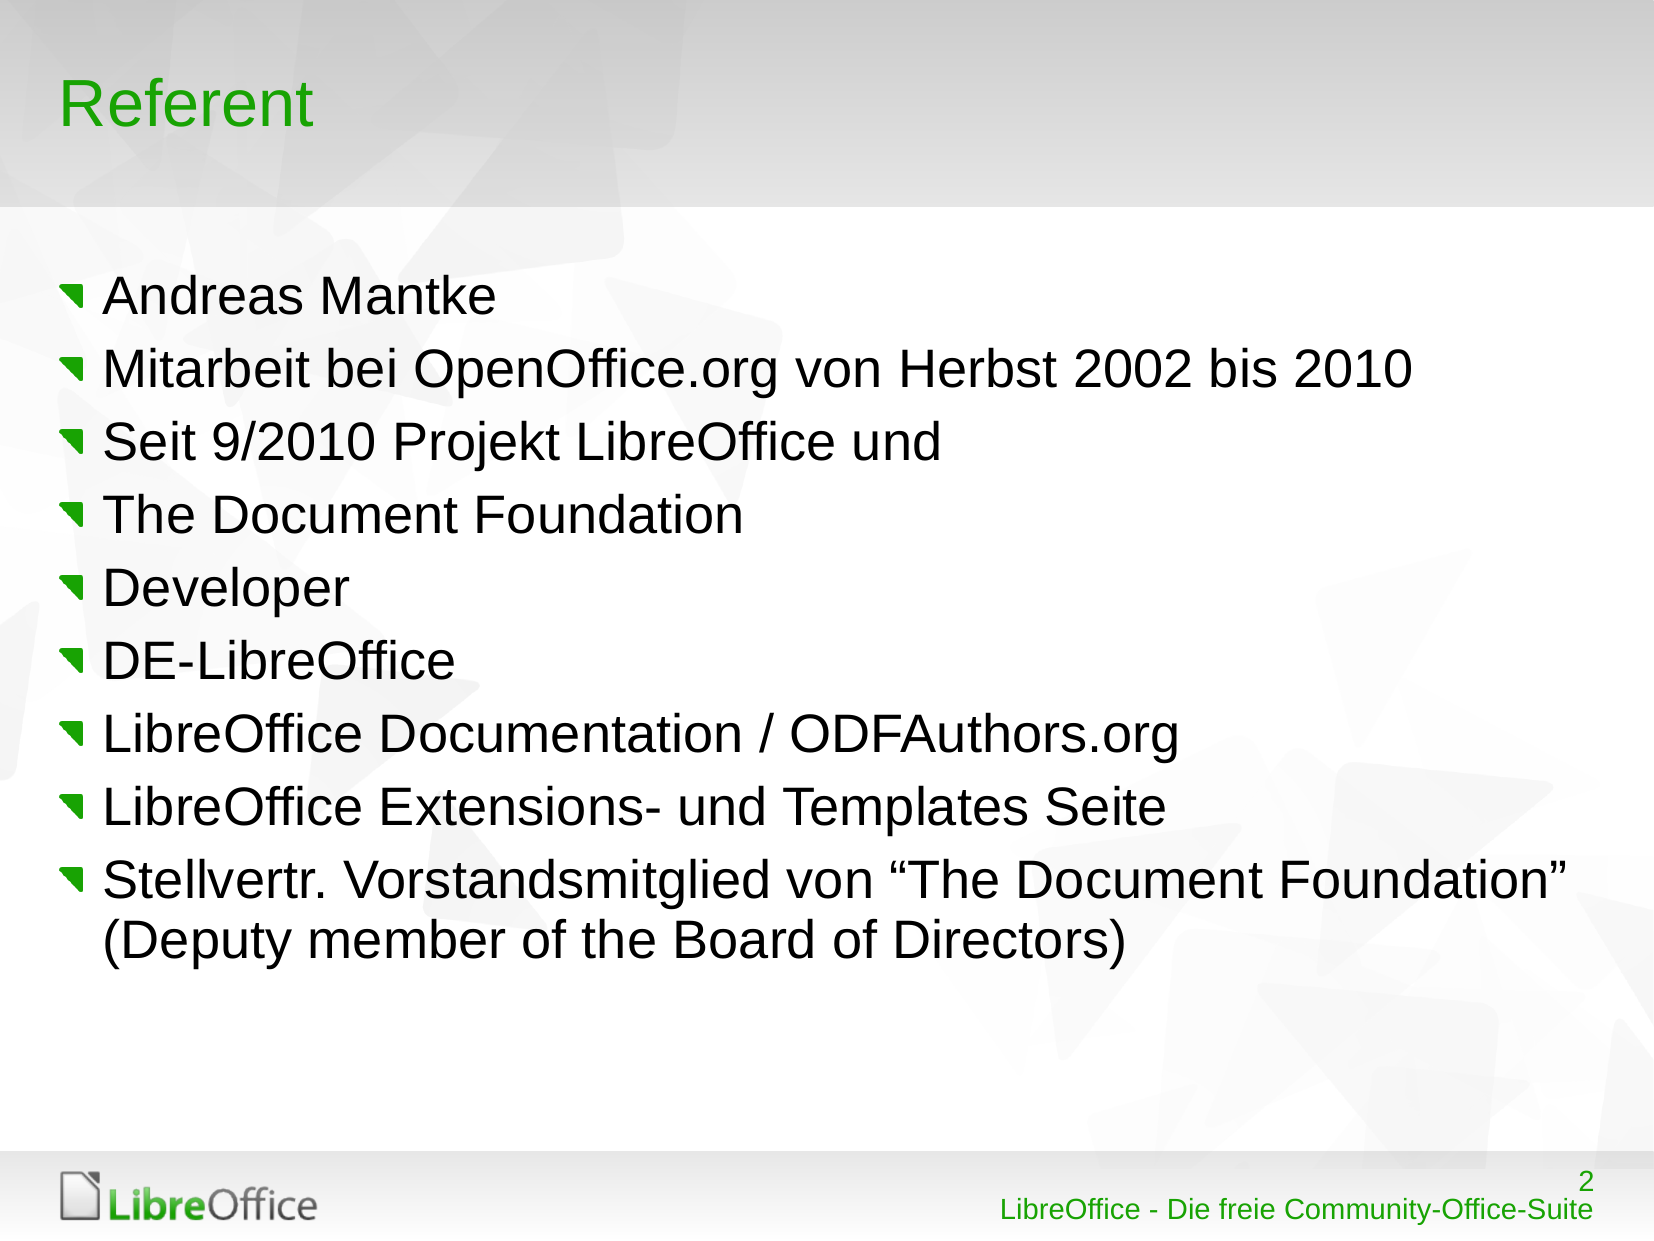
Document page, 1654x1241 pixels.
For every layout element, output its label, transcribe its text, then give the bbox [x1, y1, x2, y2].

title Referent [59, 29, 1595, 178]
picture [41, 1152, 337, 1240]
list Andreas Mantke Mitarbeit bei OpenOffice.org von Herbst 2002 bis 2010 Seit 9/2010 Projekt LibreOffice und The Document Foundation Developer DE-LibreOffice LibreOffice Documentation / ODFAuthors.org LibreOffice Extensions- und Templates Seite Stellvertr. Vorstandsmitglied von “The Document Foundation” (Deputy member of the Board of Directors) [59, 265, 1595, 1114]
picture [915, 548, 1654, 1169]
picture [0, 0, 783, 931]
